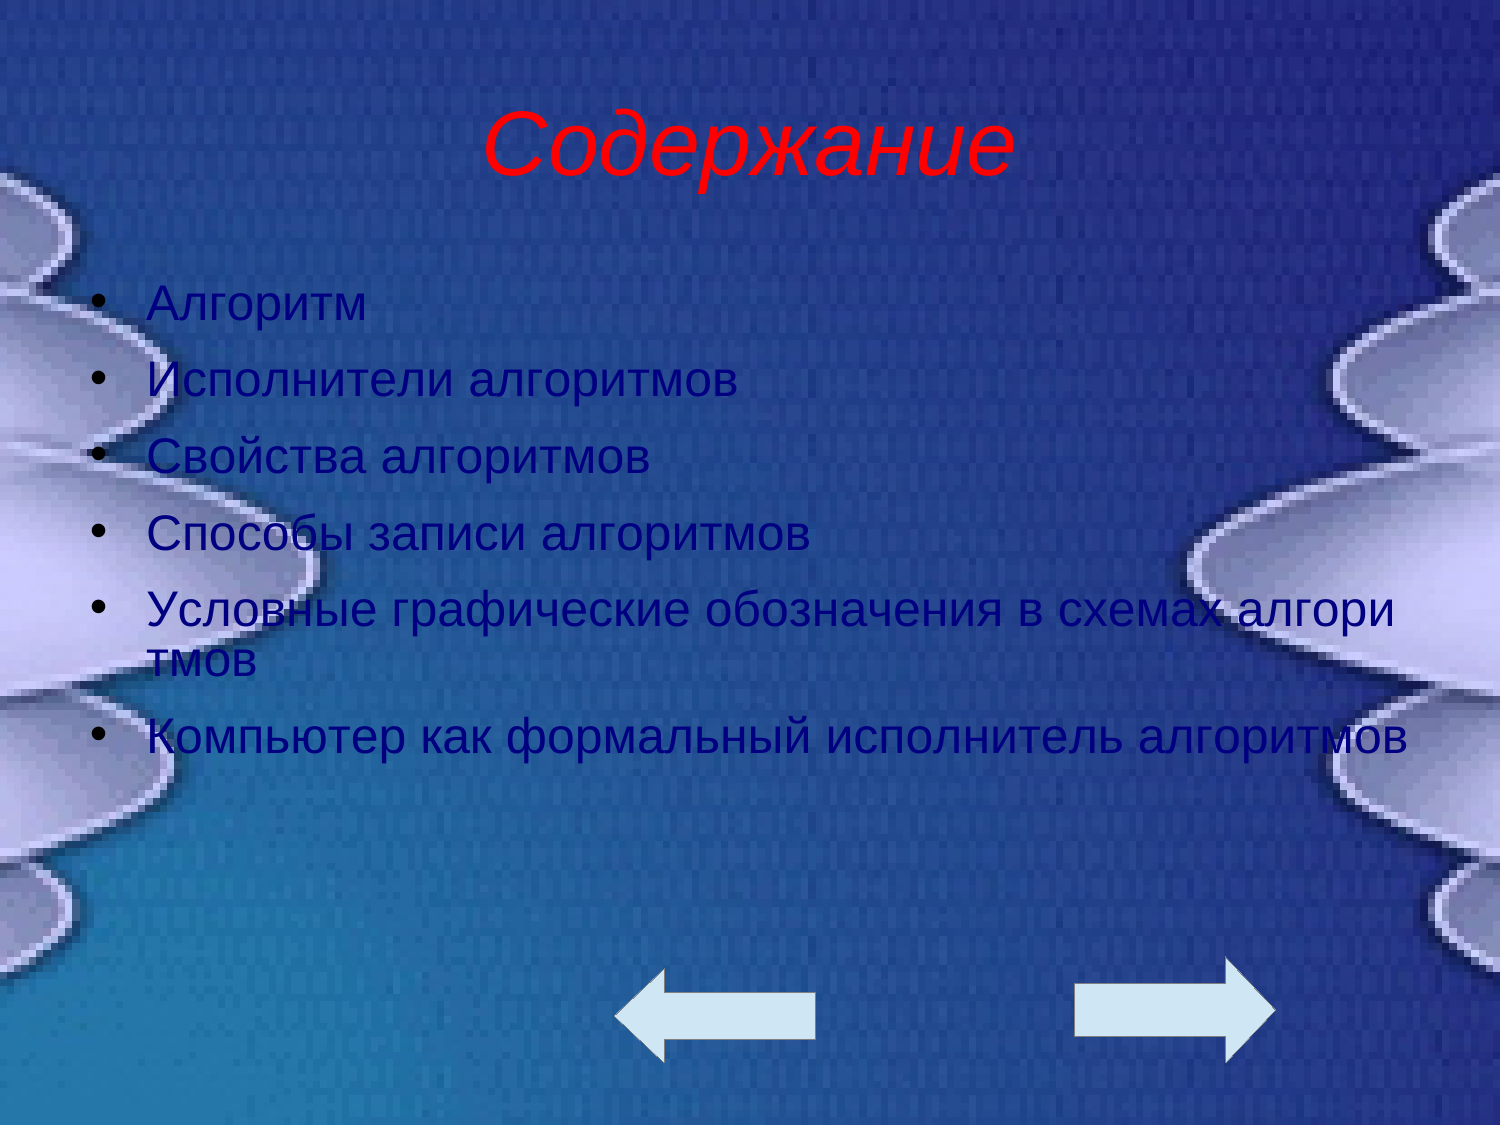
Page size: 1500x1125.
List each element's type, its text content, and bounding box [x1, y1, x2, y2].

text_box [614, 968, 816, 1063]
text_box [1074, 956, 1276, 1063]
title Содержание [75, 21, 1426, 257]
picture [0, 0, 1500, 1125]
list Алгоритм Исполнители алгоритмов Свойства алгоритмов Способы записи алгоритмов Условные графические обозначения в схемах алгоритмов Компьютер как формальный исполнитель алгоритмов [75, 262, 1426, 916]
